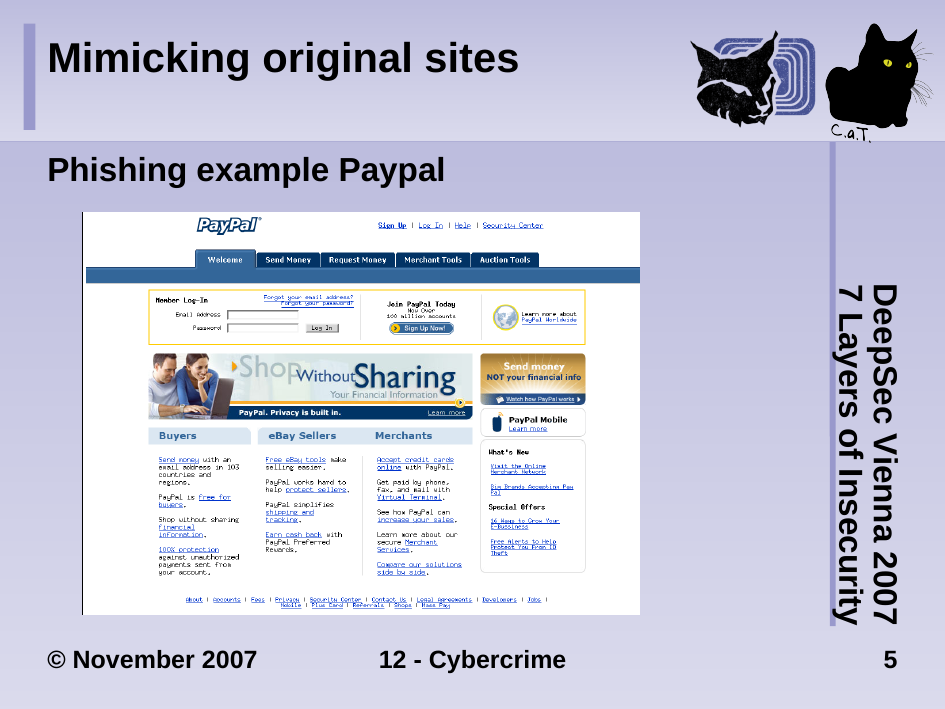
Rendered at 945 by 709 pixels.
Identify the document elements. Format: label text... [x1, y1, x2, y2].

picture [685, 23, 934, 143]
picture [82, 212, 640, 615]
title Mimicking original sites [47, 37, 813, 130]
list Phishing example Paypal [47, 153, 815, 634]
